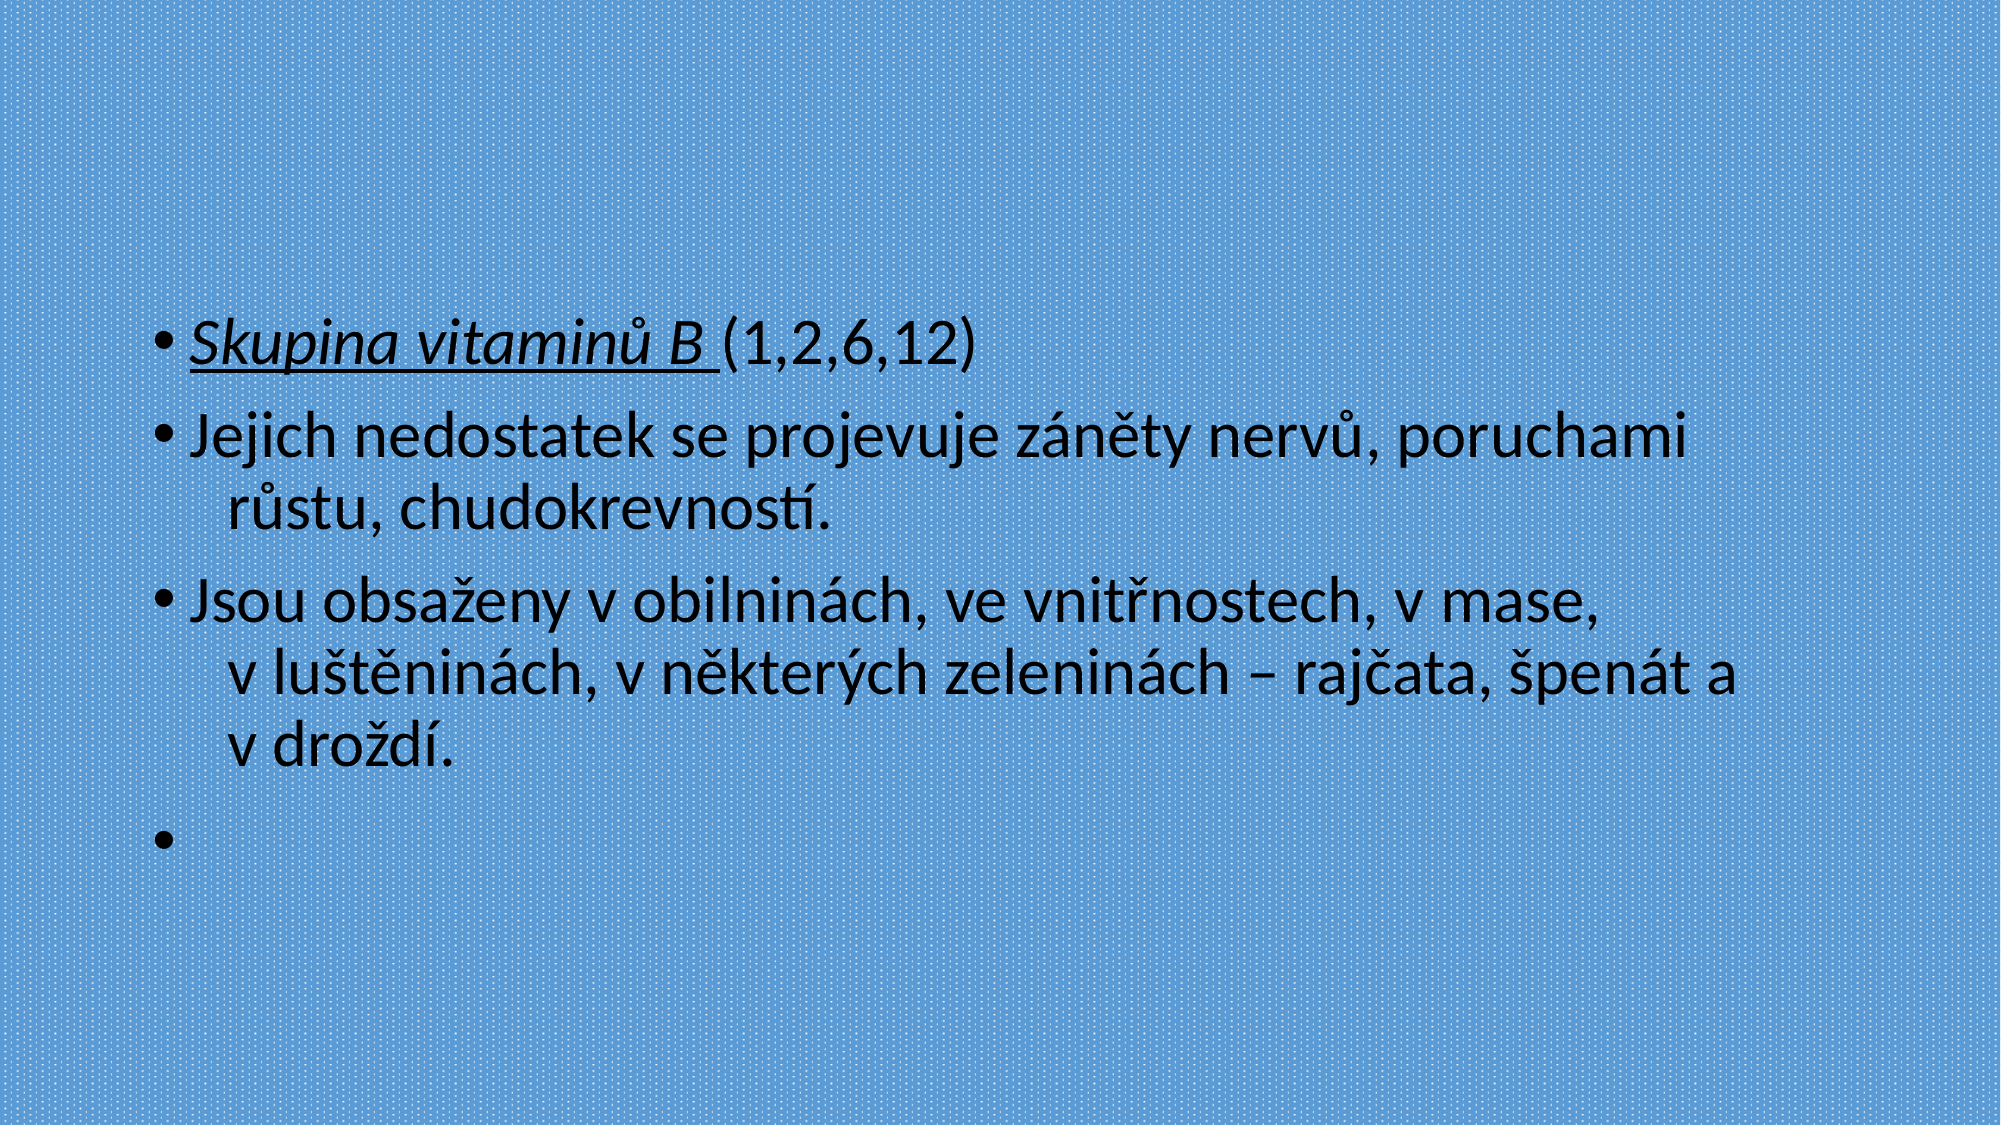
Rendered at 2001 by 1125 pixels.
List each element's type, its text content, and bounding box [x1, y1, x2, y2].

title [137, 59, 1863, 278]
list Skupina vitaminů B (1,2,6,12) Jejich nedostatek se projevuje záněty nervů, poruchami růstu, chudokrevností. Jsou obsaženy v obilninách, ve vnitřnostech, v mase, v luštěninách, v některých zeleninách – rajčata, špenát a v droždí. [137, 299, 1863, 1014]
